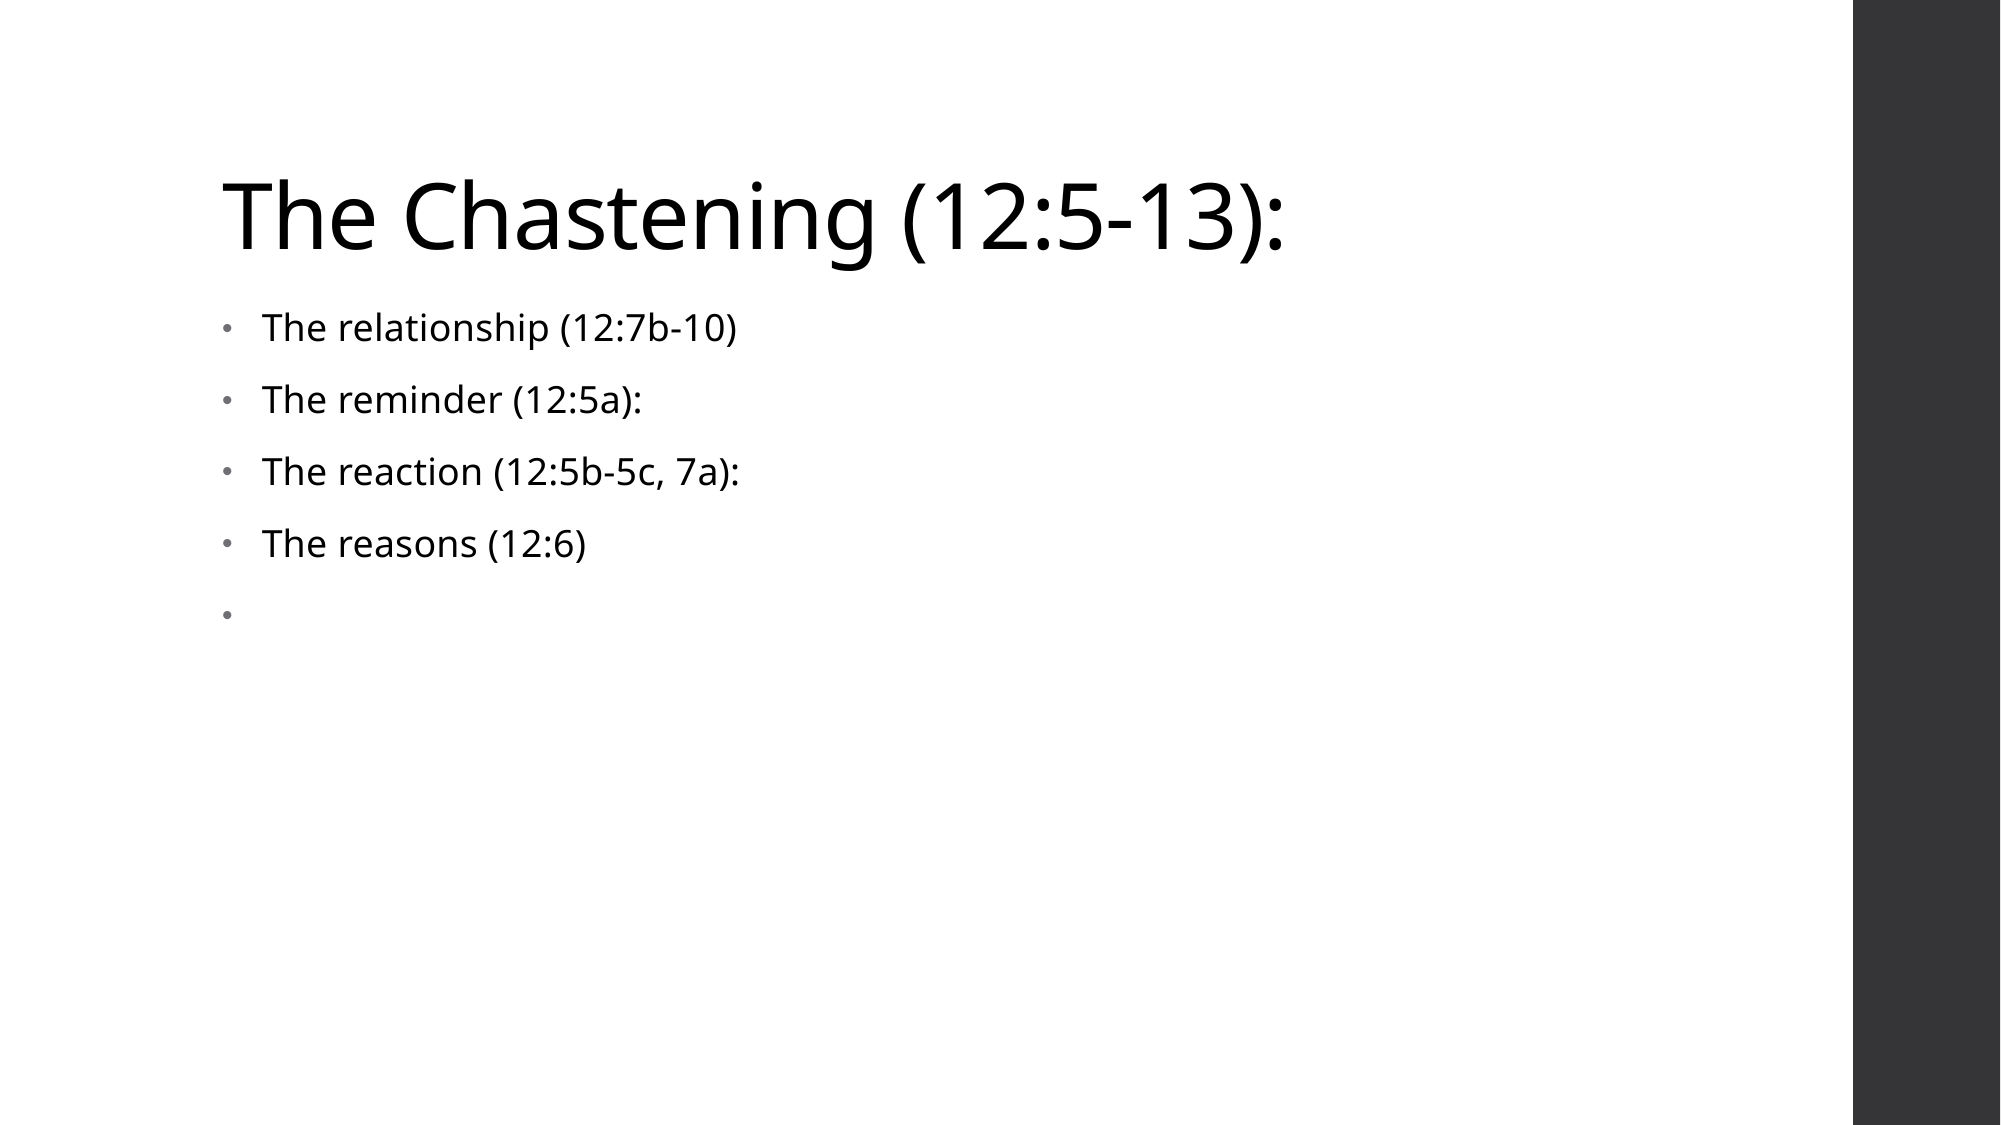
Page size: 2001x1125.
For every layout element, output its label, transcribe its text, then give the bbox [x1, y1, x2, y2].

list The relationship (12:7b-10) The reminder (12:5a): The reaction (12:5b-5c, 7a): The reasons (12:6) [206, 299, 1617, 1014]
title The Chastening (12:5-13): [206, 60, 1797, 278]
